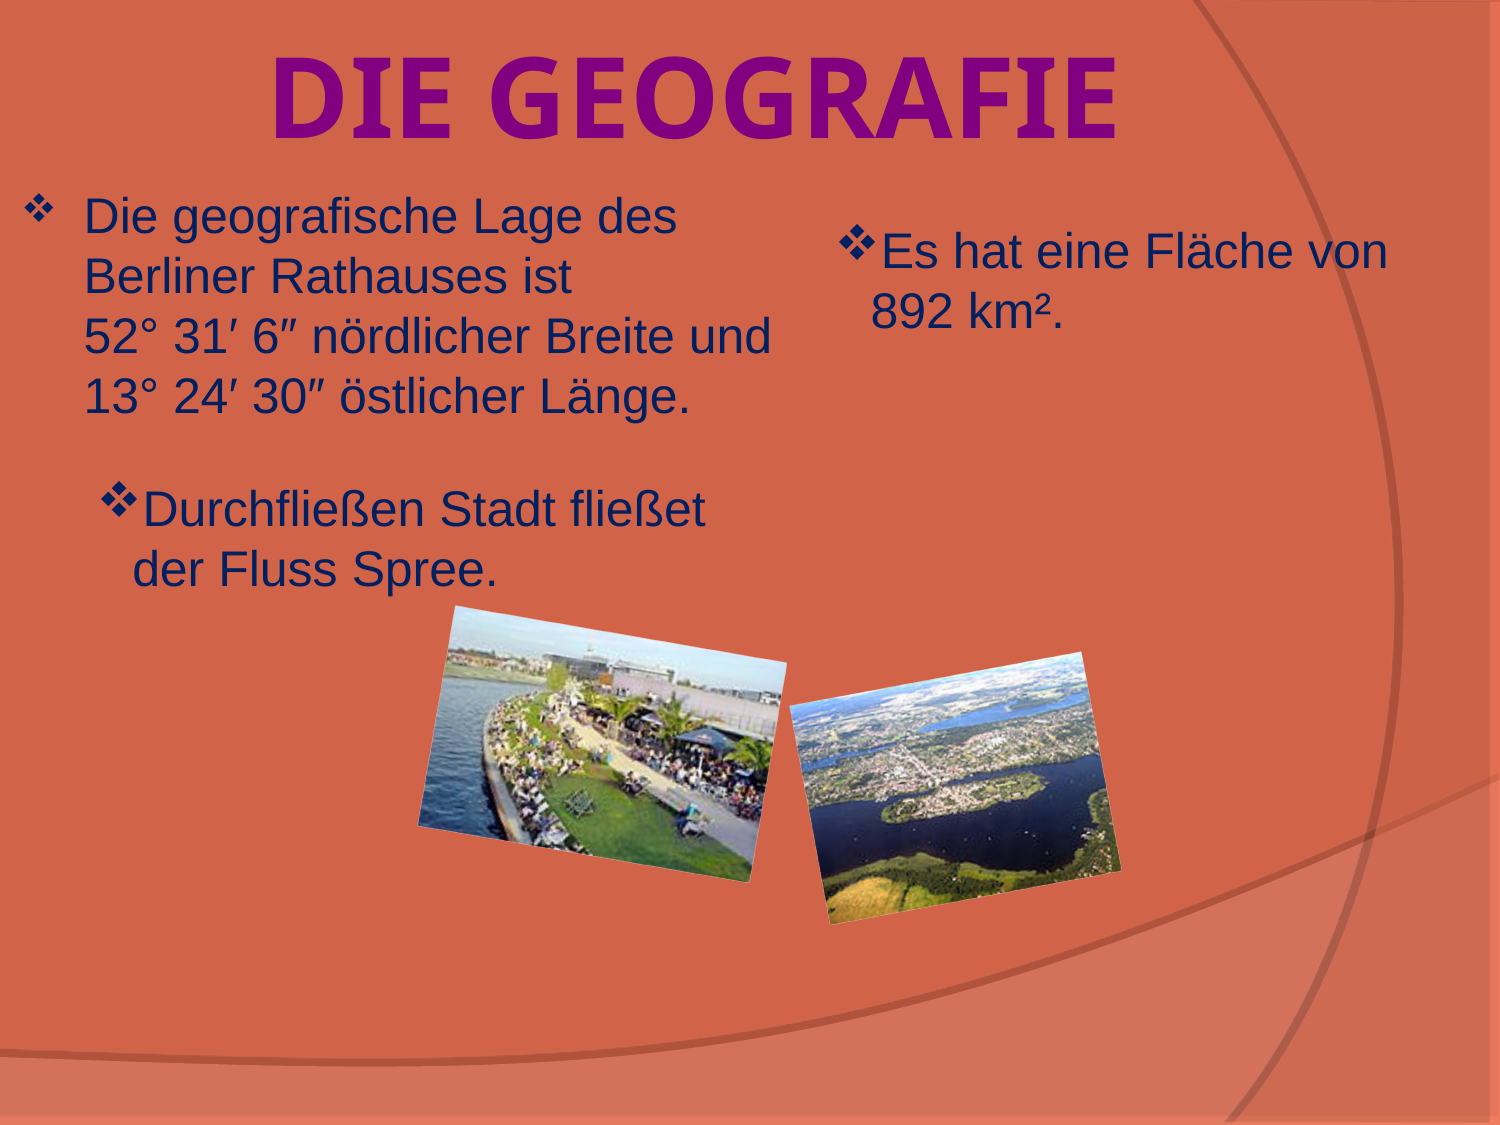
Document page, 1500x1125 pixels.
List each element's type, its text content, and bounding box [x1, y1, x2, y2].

text_box Es hat eine Fläche von 892 km². [820, 210, 1442, 346]
picture [789, 651, 1122, 925]
text_box Durchfließen Stadt fließet der Fluss Spree. [82, 468, 762, 604]
title DIE GEOGRAFIE [82, 0, 1307, 188]
list Die geografische Lage des Berliner Rathauses ist 52° 31′ 6″ nördlicher Breite und 13° 24′ 30″ östlicher Länge. [0, 175, 793, 535]
picture [417, 605, 787, 883]
